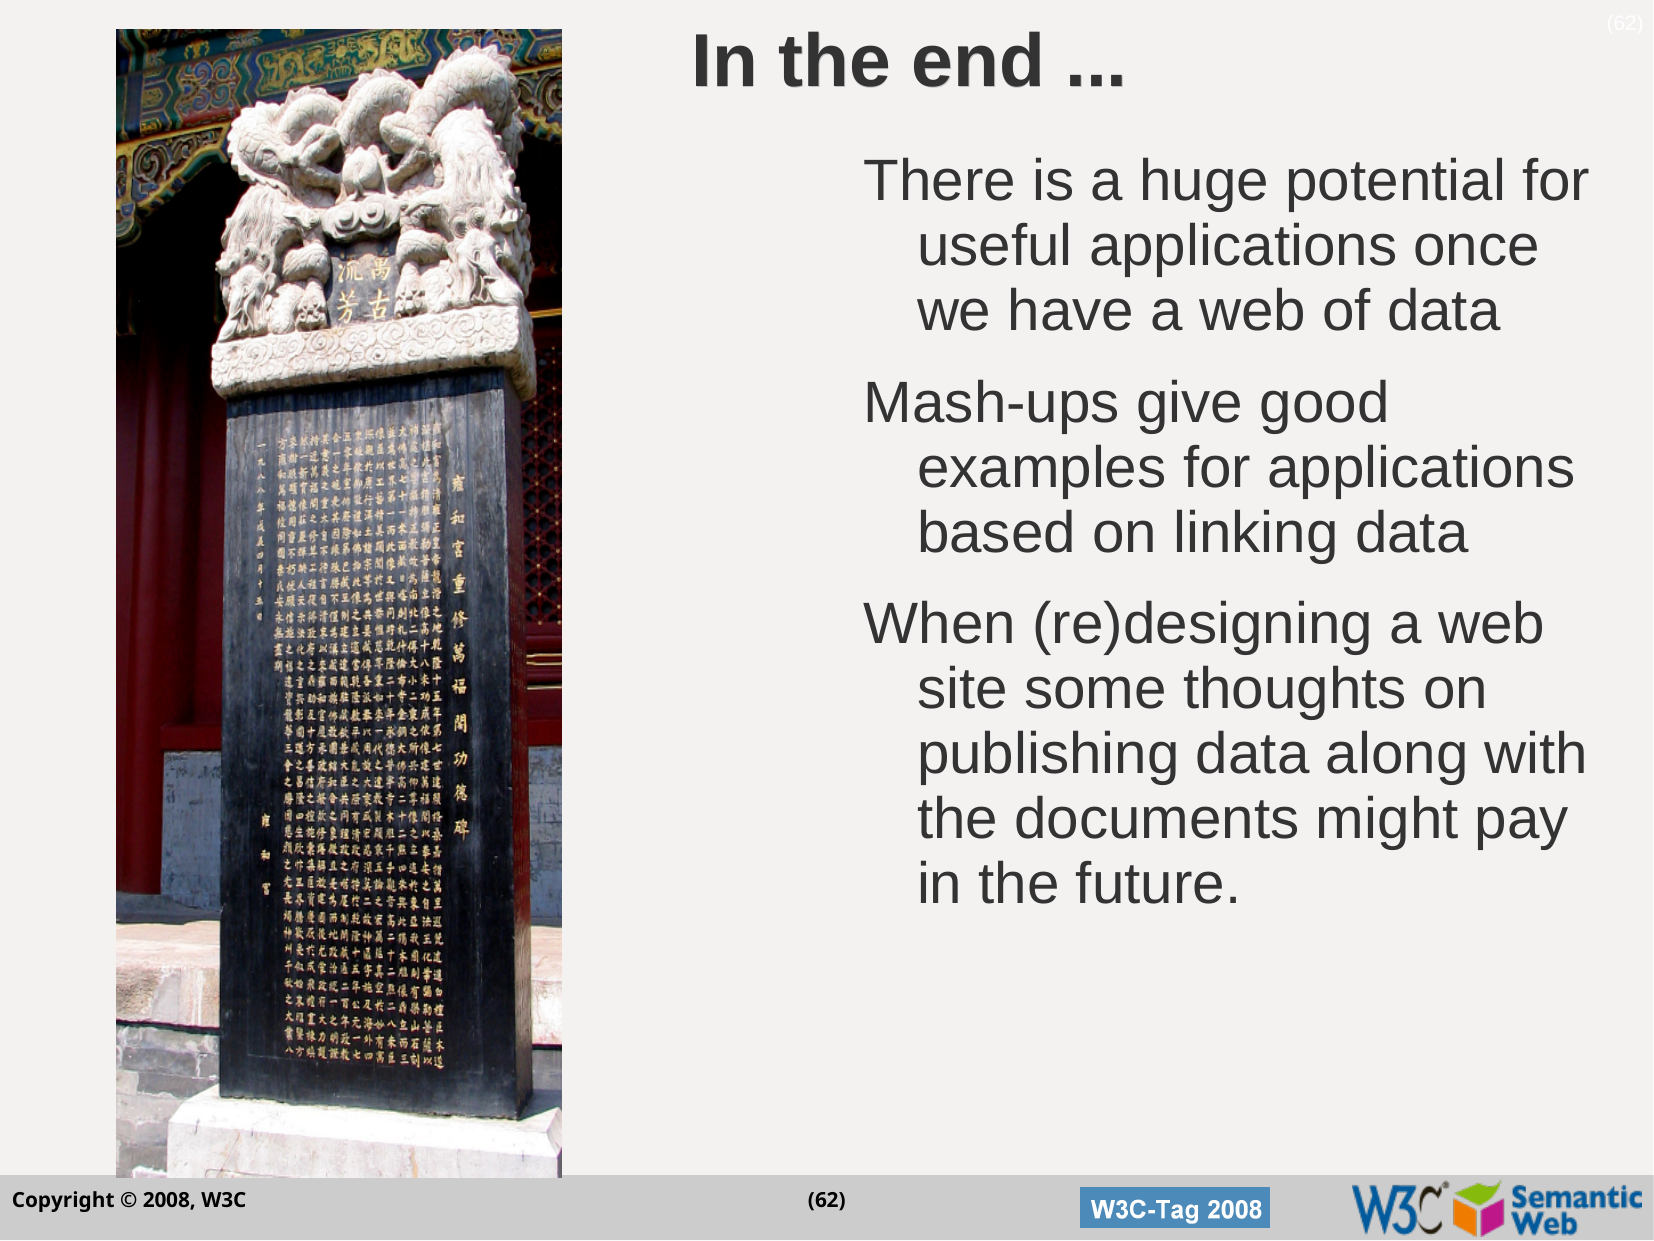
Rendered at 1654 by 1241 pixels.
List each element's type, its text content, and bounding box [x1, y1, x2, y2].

list There is a huge potential for useful applications once we have a web of data Mash-ups give good examples for applications based on linking data When (re)designing a web site some thoughts on publishing data along with the documents might pay in the future. [846, 147, 1625, 1134]
picture [1080, 1187, 1270, 1228]
picture [116, 29, 562, 1178]
picture [1352, 1178, 1642, 1237]
title In the end ... [0, 0, 1654, 119]
